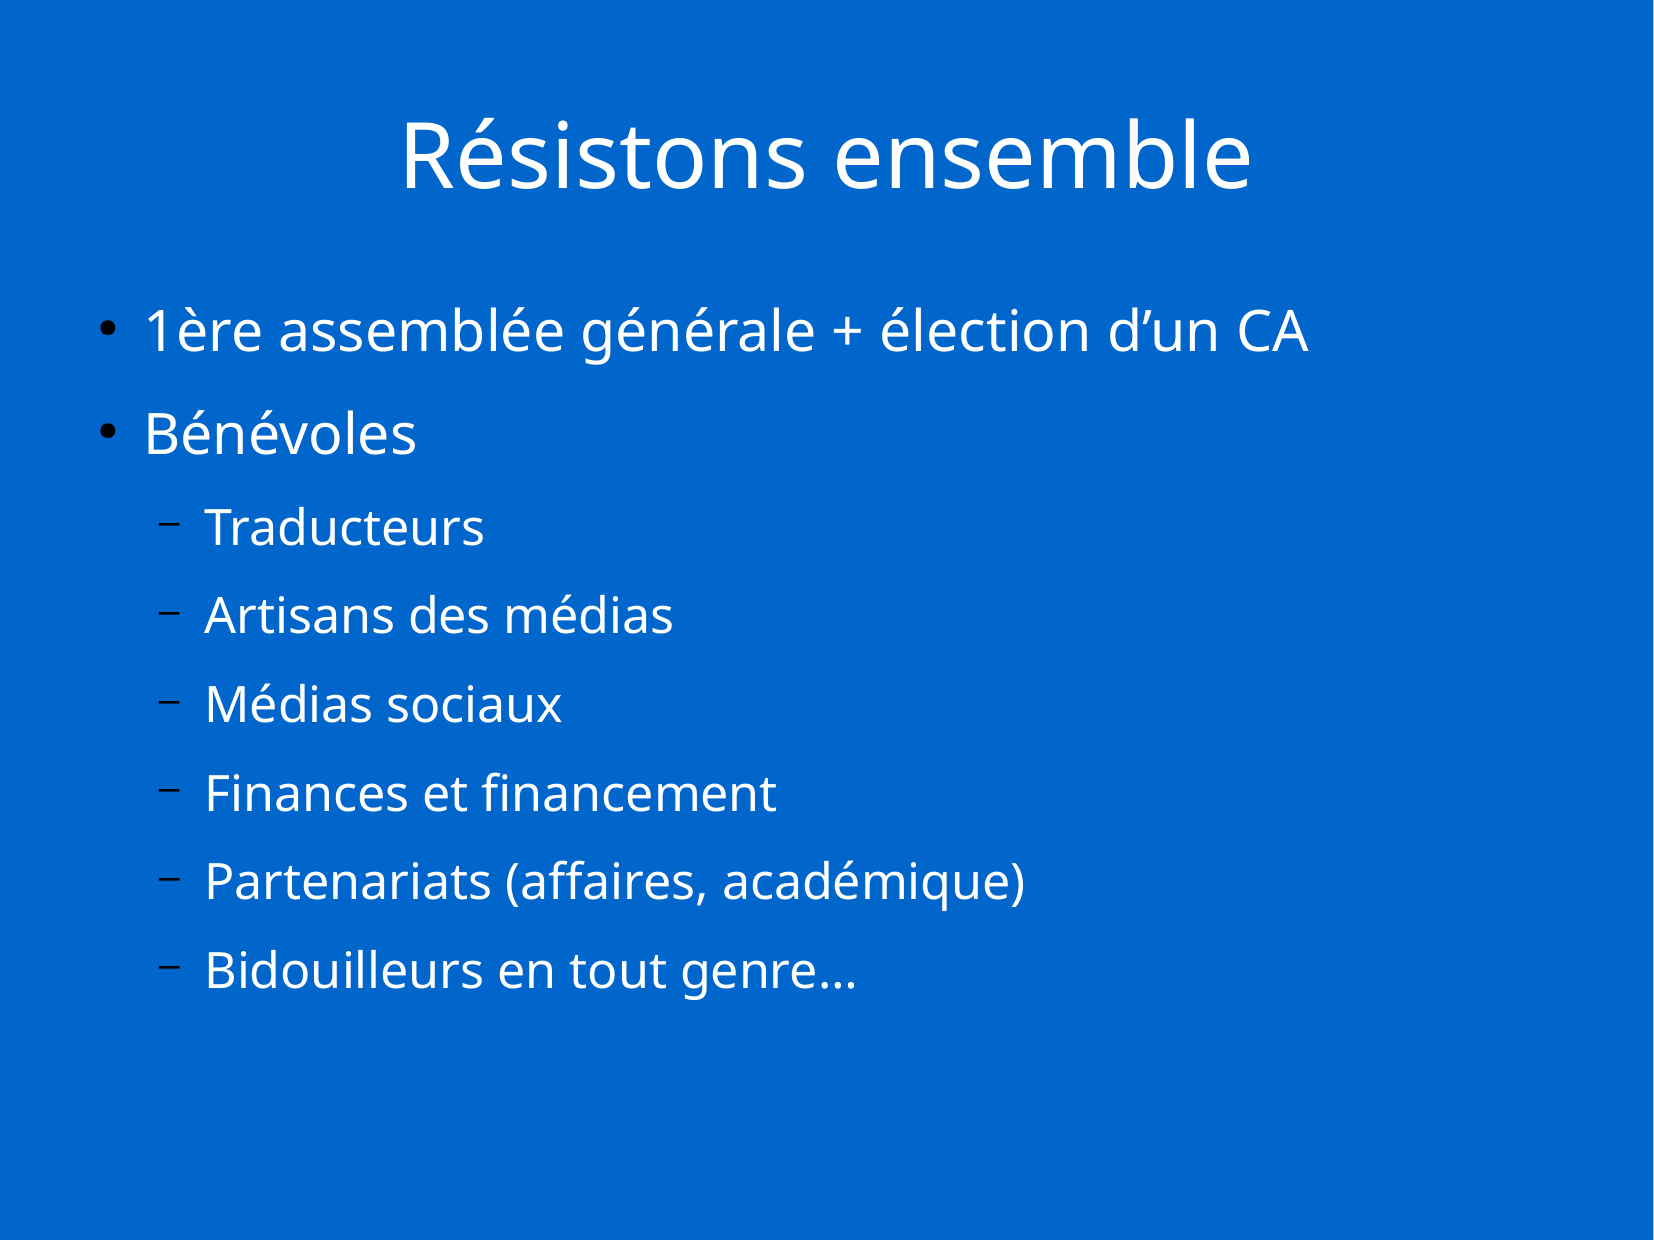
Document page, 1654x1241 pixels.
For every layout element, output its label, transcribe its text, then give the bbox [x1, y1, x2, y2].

list 1ère assemblée générale + élection d’un CA Bénévoles Traducteurs Artisans des médias Médias sociaux Finances et financement Partenariats (affaires, académique) Bidouilleurs en tout genre… [82, 290, 1571, 1010]
title Résistons ensemble [82, 49, 1571, 257]
